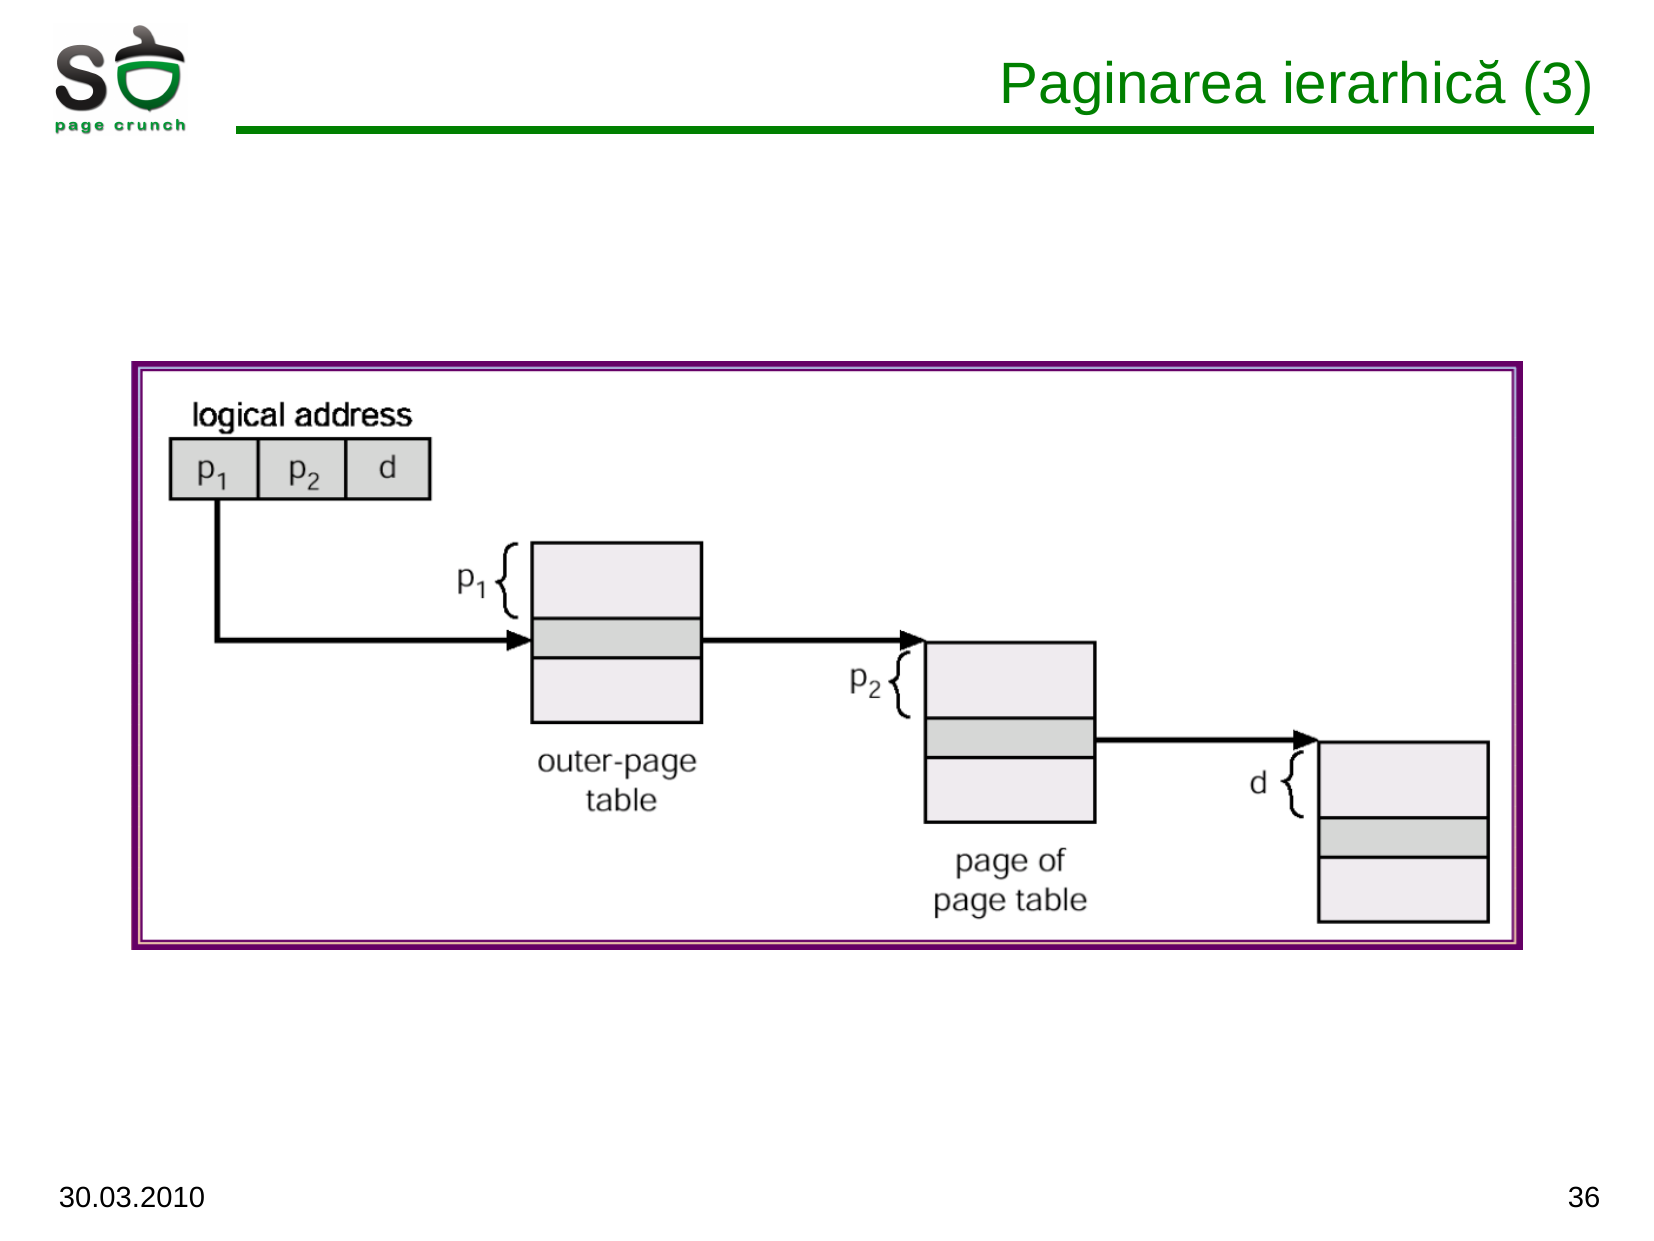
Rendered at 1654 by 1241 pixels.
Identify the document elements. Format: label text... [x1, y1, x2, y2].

picture [131, 361, 1523, 950]
title Paginarea ierarhică (3) [236, 49, 1595, 119]
picture [53, 23, 188, 136]
